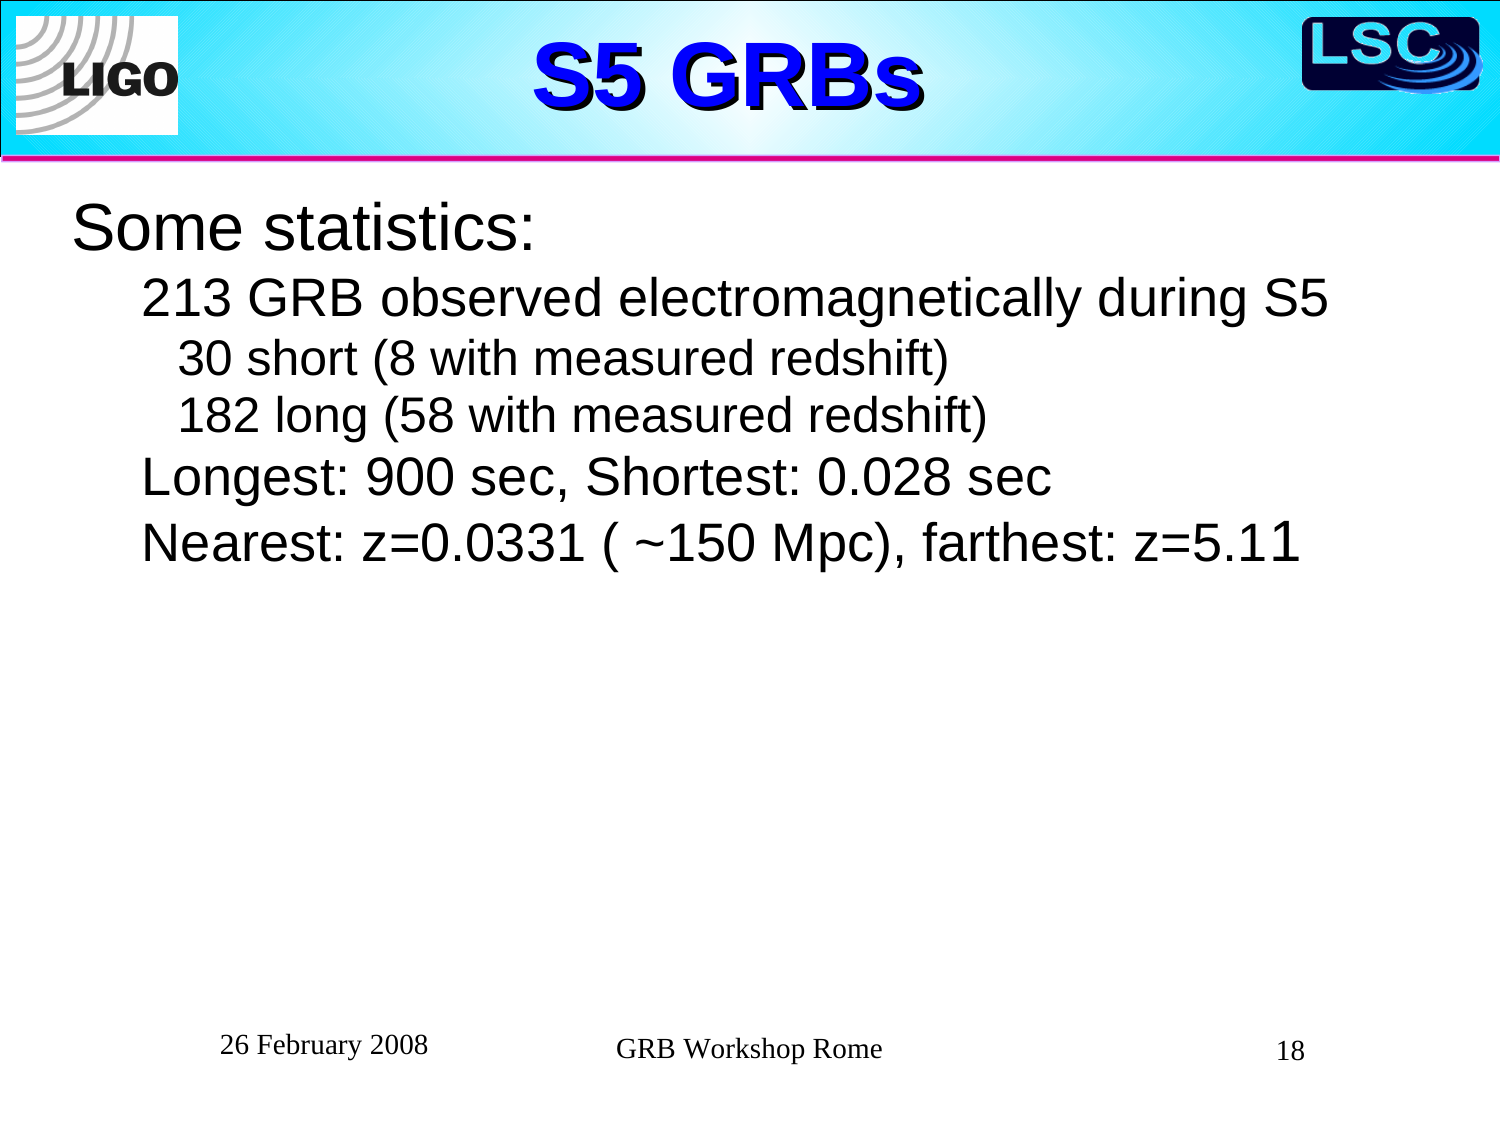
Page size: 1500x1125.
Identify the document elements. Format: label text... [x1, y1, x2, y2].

title S5 GRBs [210, 12, 1246, 152]
picture [1302, 17, 1483, 94]
list Some statistics: 213 GRB observed electromagnetically during S5 30 short (8 with measured redshift) 182 long (58 with measured redshift) Longest: 900 sec, Shortest: 0.028 sec Nearest: z=0.0331 ( ~150 Mpc), farthest: z=5.11 [70, 202, 1445, 990]
